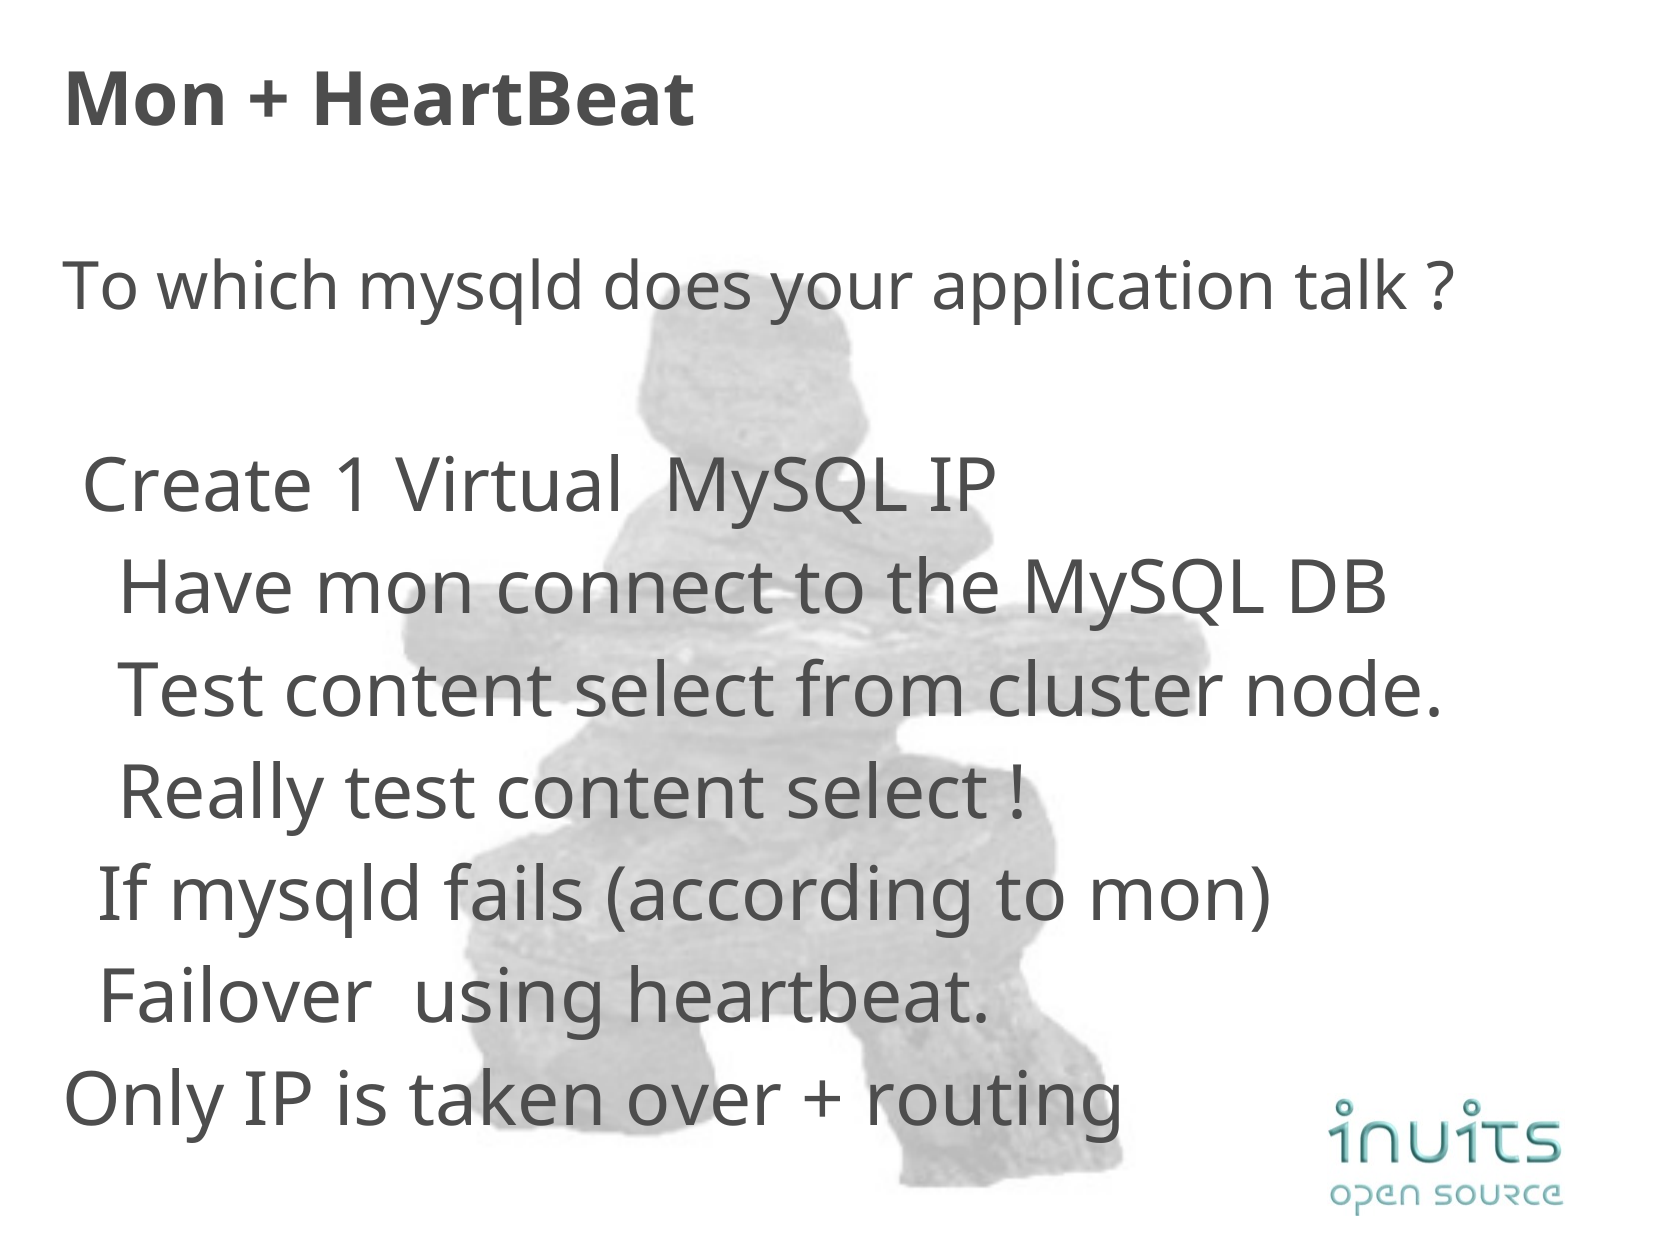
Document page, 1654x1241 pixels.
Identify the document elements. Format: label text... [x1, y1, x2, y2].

text_box Mon + HeartBeat To which mysqld does your application talk ? Create 1 Virtual MySQL IP Have mon connect to the MySQL DB Test content select from cluster node. Really test content select ! If mysqld fails (according to mon) Failover using heartbeat. Only IP is taken over + routing [47, 37, 1599, 1241]
